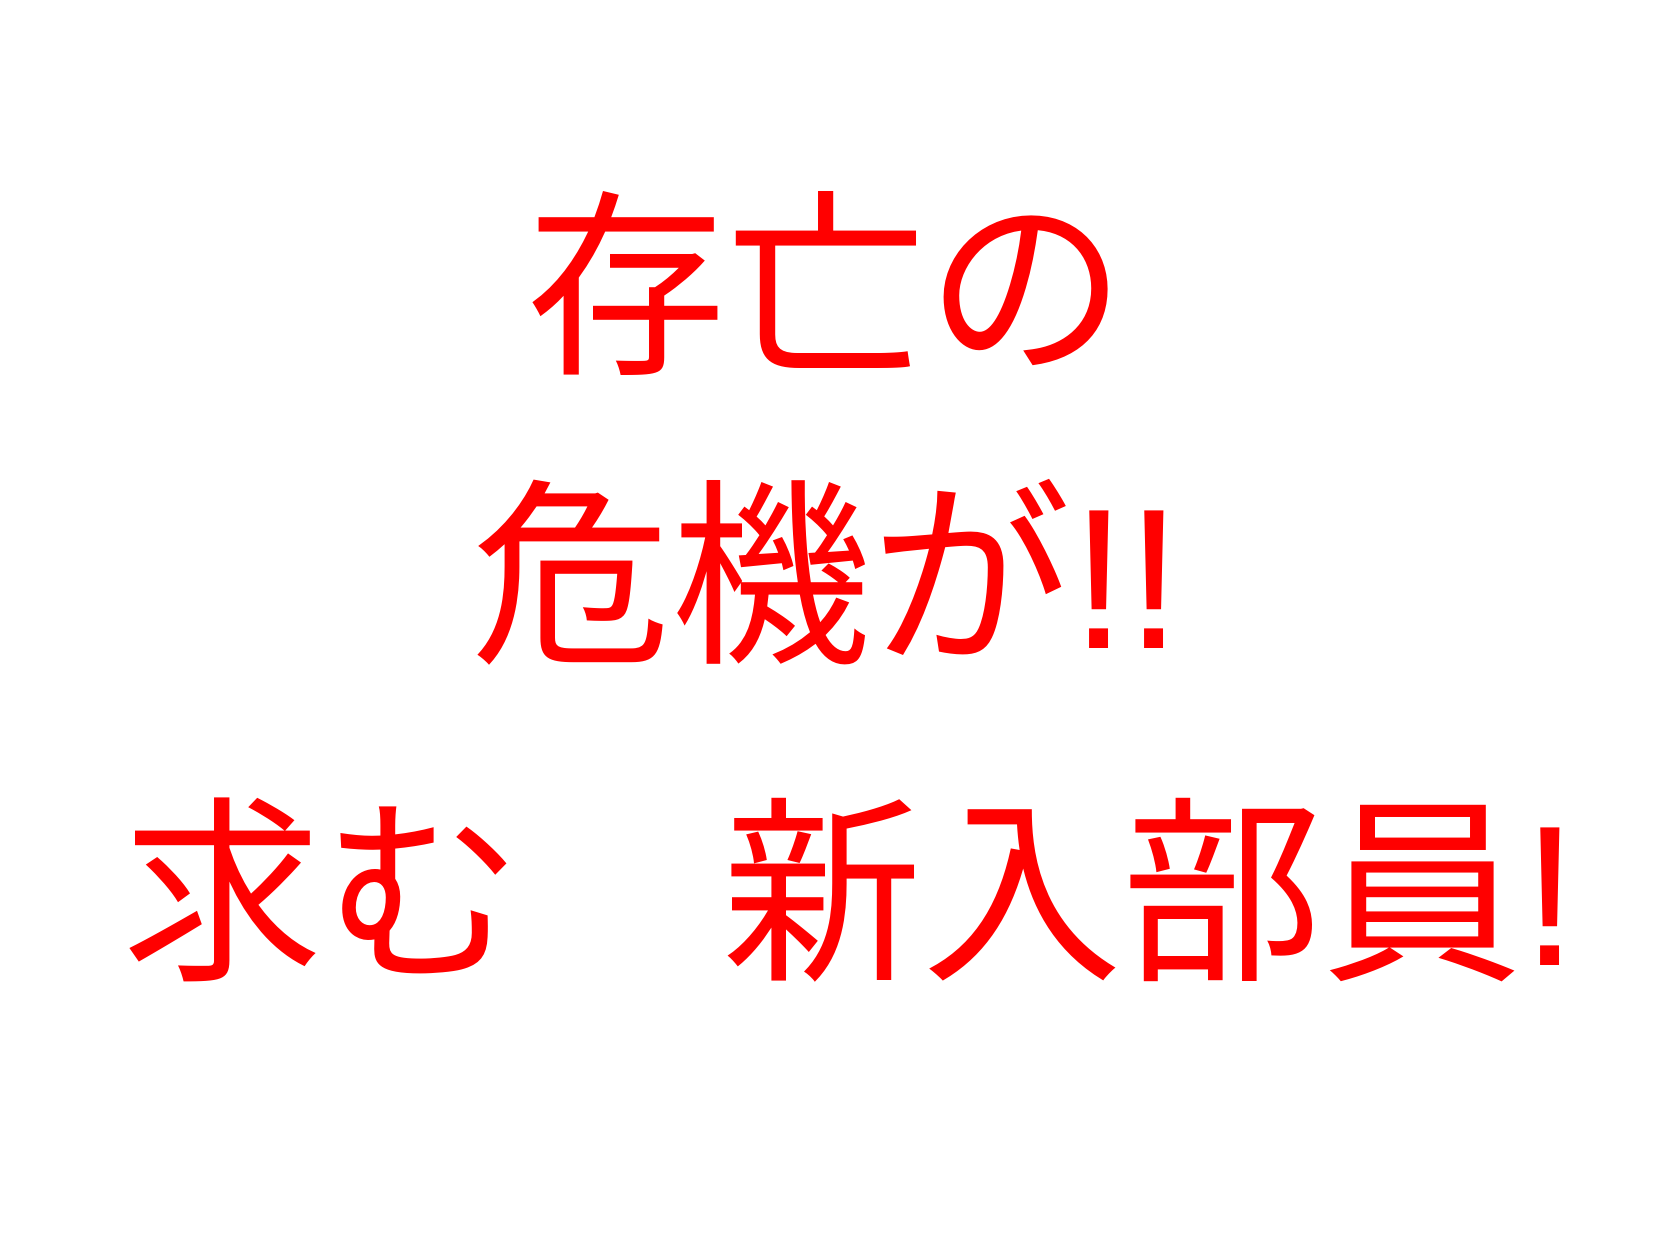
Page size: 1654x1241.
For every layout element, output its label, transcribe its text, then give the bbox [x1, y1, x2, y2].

text_box 求む 新入部員! [88, 726, 1613, 996]
text_box 存亡の 危機が!! [112, 119, 1542, 643]
